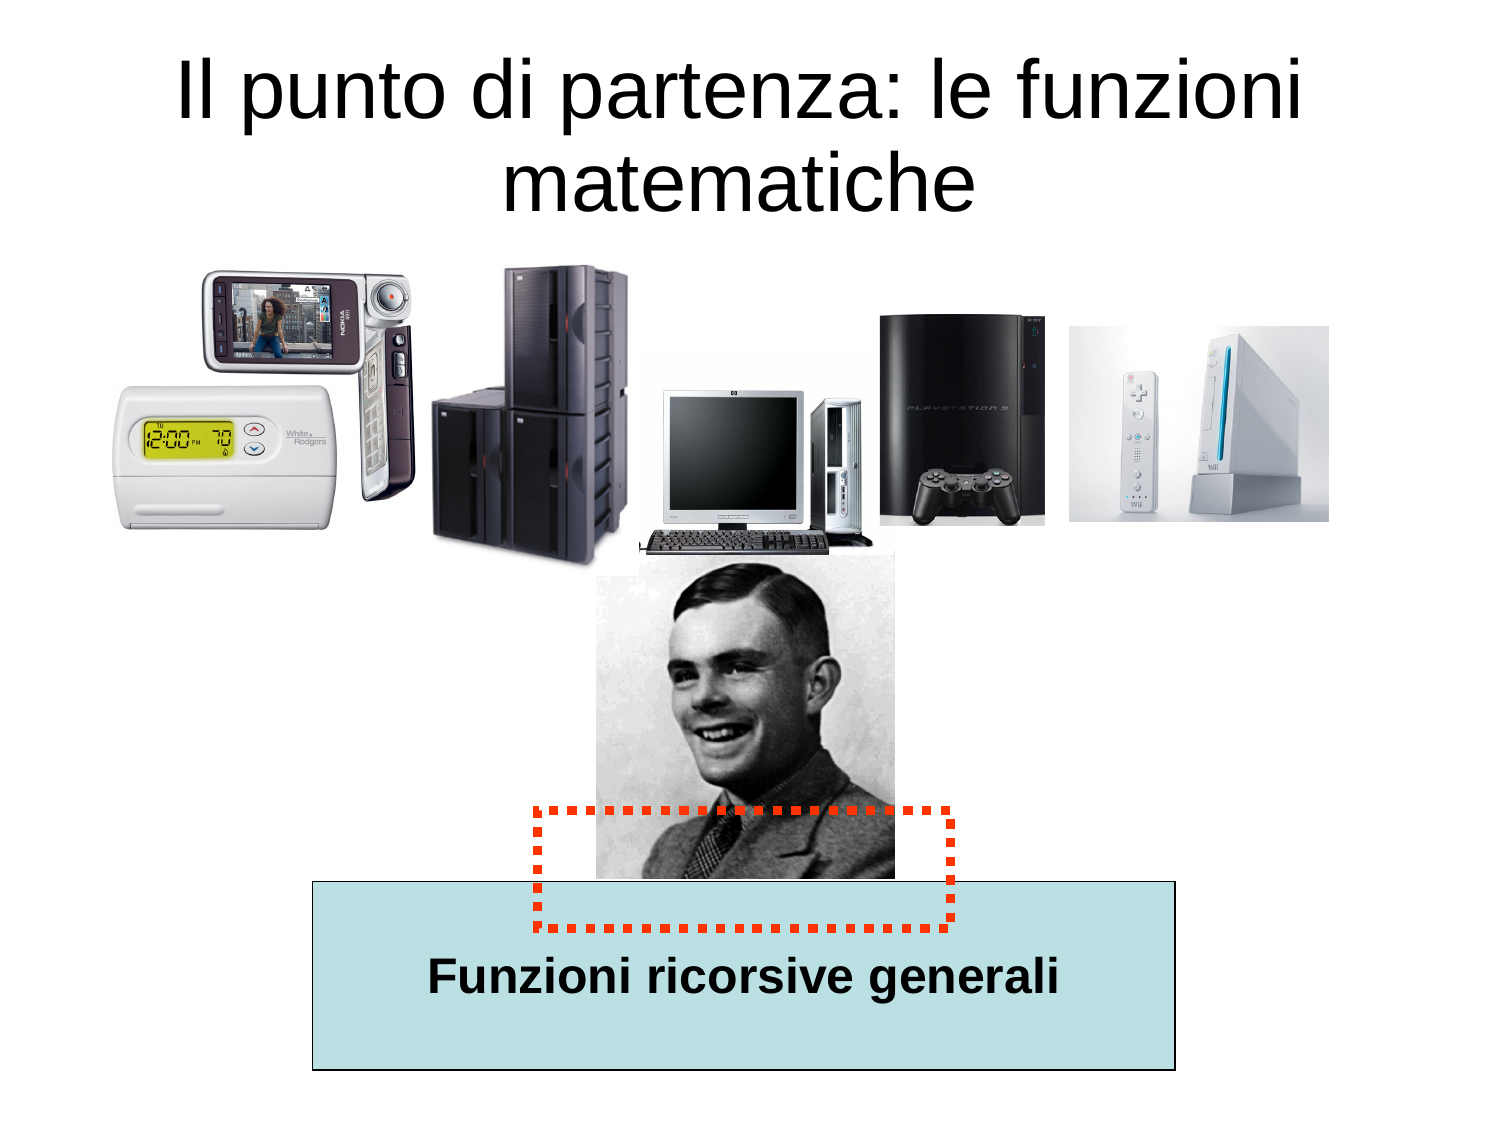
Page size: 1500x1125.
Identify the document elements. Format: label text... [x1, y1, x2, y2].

title Il punto di partenza: le funzioni matematiche [64, 28, 1415, 245]
picture [1069, 326, 1329, 522]
text_box Funzioni ricorsive generali [312, 881, 1176, 1071]
picture [112, 255, 1045, 879]
